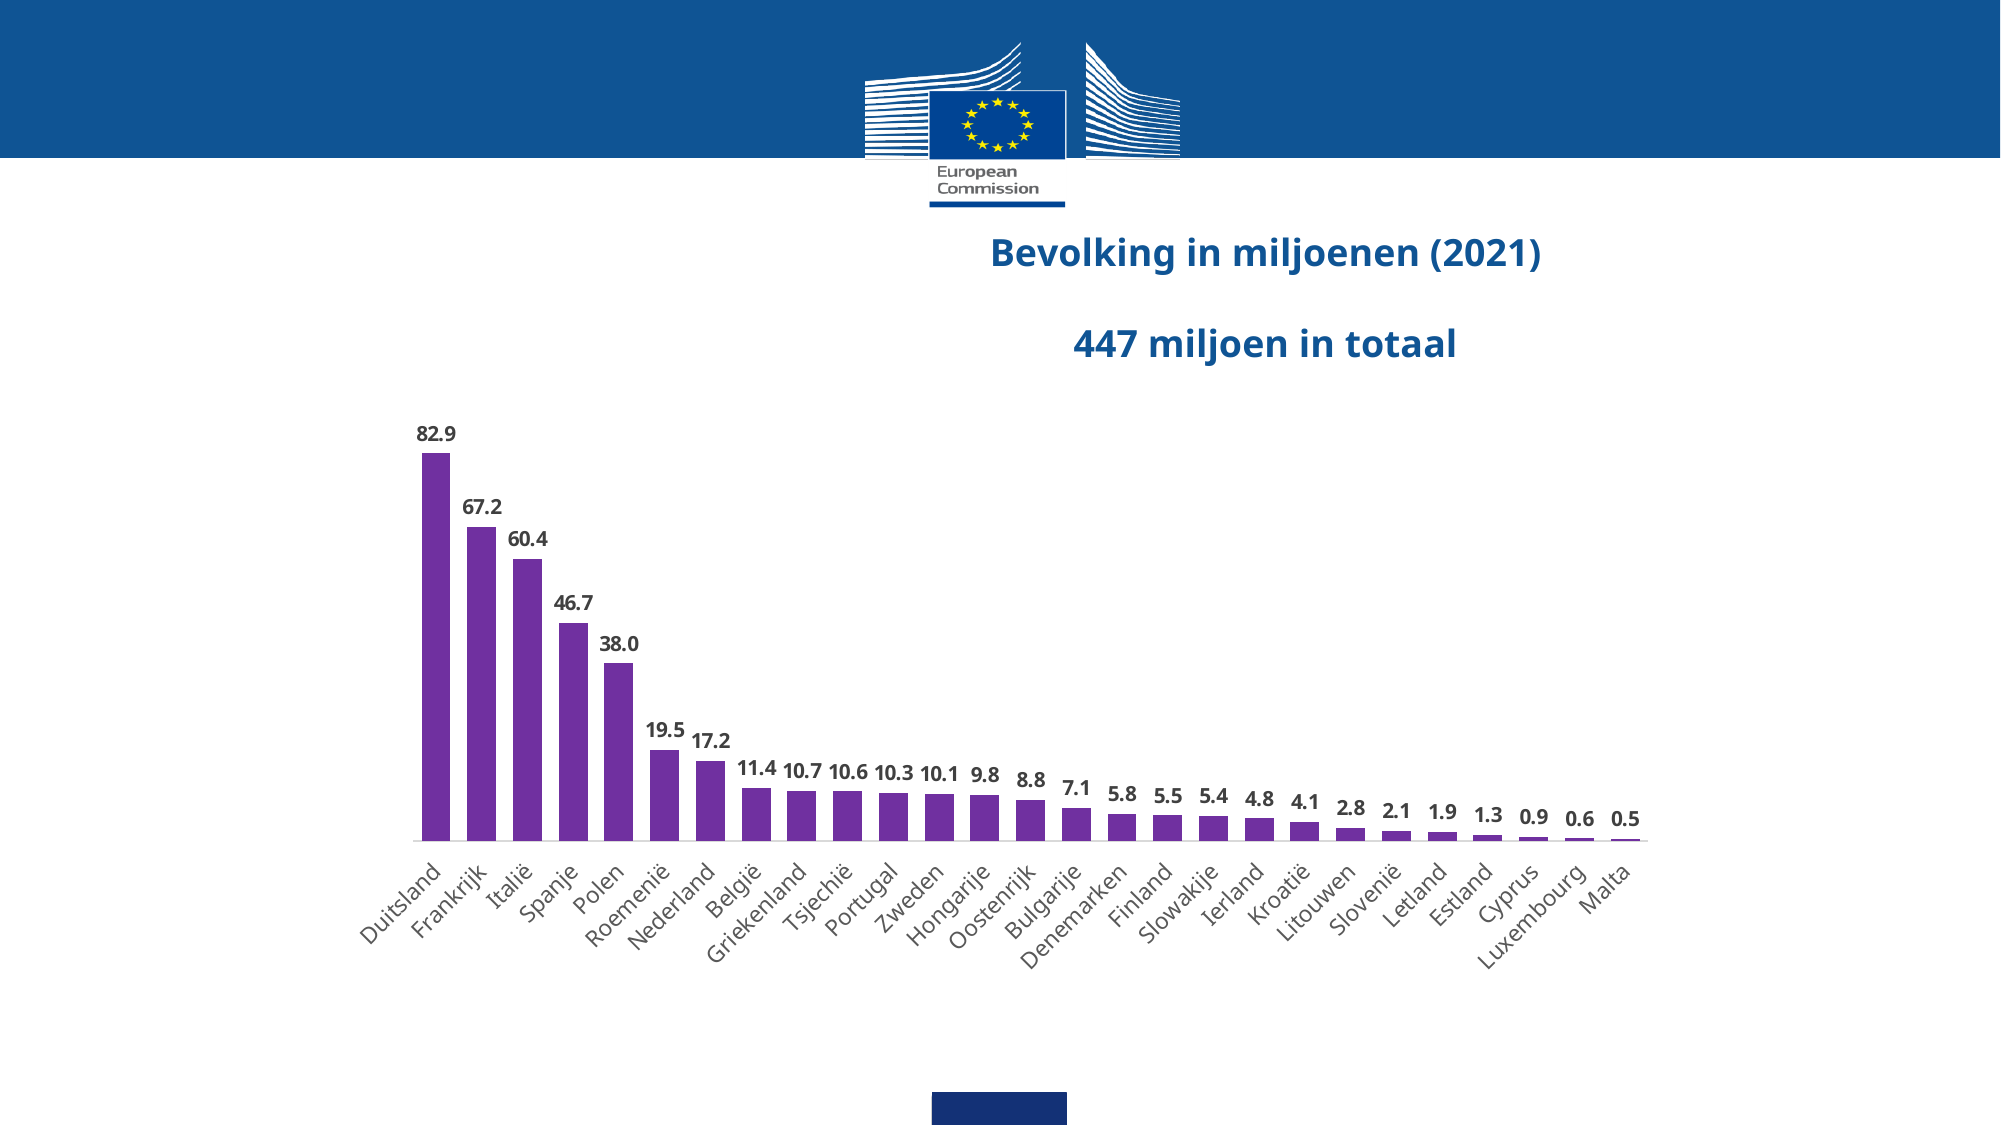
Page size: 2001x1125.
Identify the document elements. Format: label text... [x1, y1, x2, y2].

title Bevolking in miljoenen (2021) 447 miljoen in totaal [336, 232, 2000, 362]
chart [324, 408, 1675, 988]
